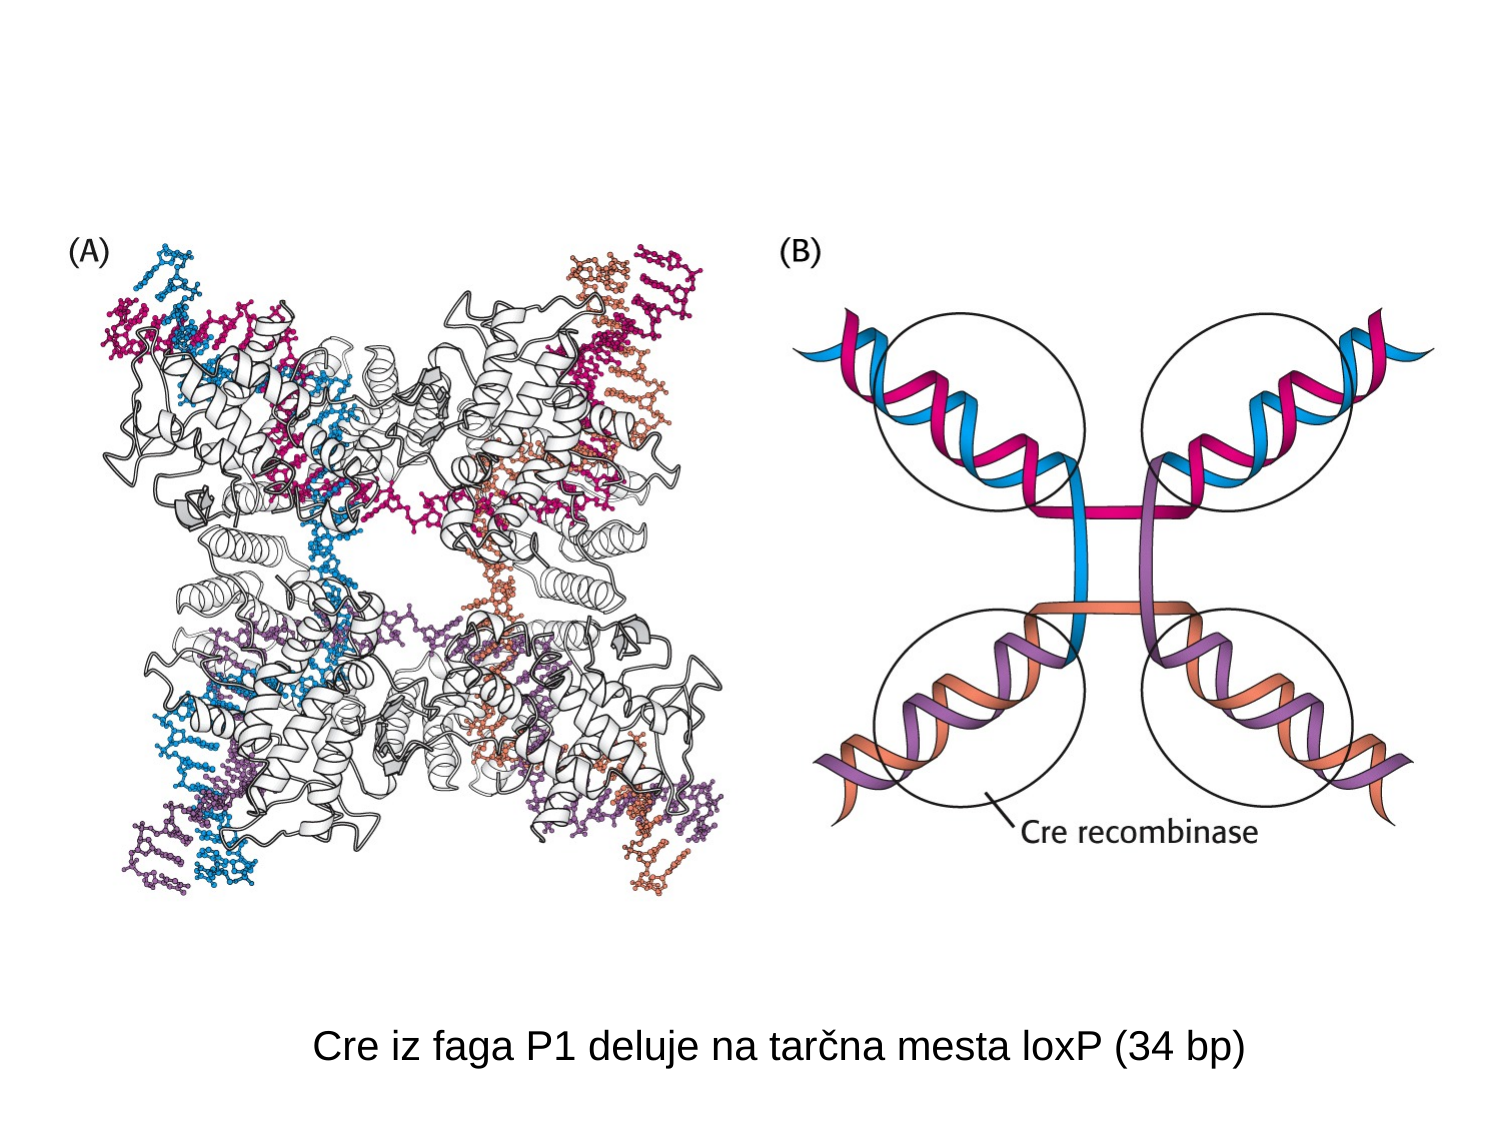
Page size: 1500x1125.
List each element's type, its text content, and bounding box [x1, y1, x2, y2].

text_box Cre iz faga P1 deluje na tarčna mesta loxP (34 bp) [194, 1011, 1365, 1077]
picture [49, 212, 1450, 913]
